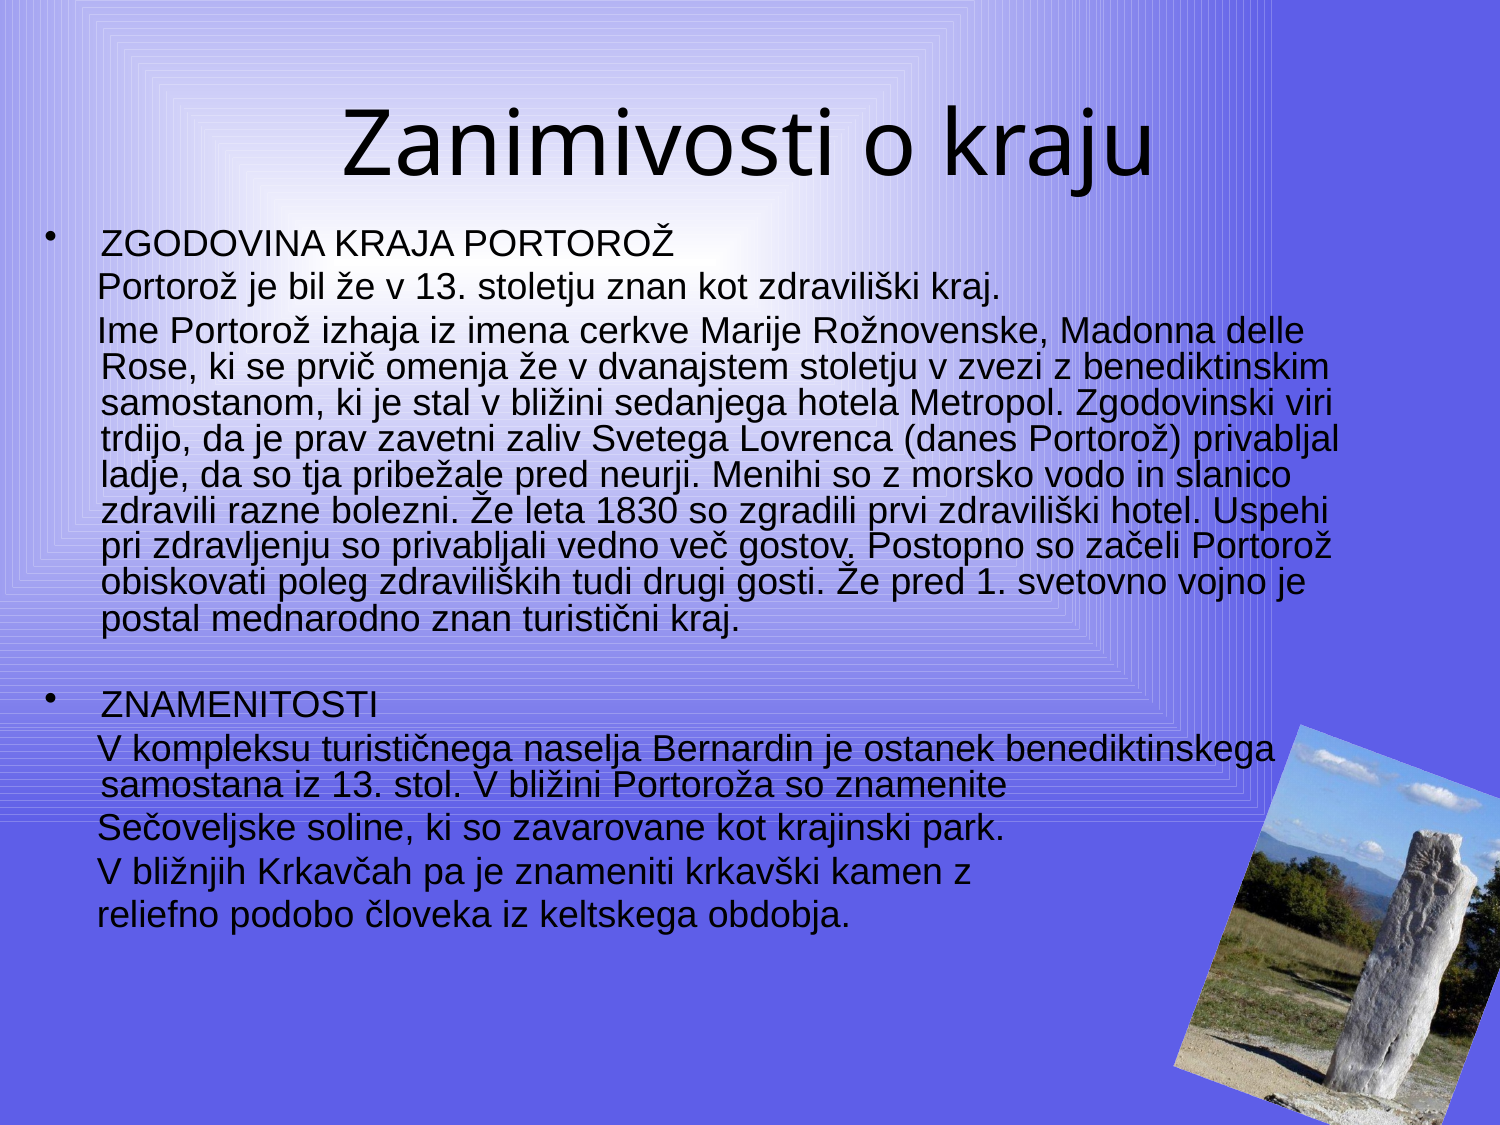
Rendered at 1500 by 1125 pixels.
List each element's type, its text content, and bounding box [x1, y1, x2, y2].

picture [1173, 724, 1500, 1125]
list ZGODOVINA KRAJA PORTOROŽ Portorož je bil že v 13. stoletju znan kot zdraviliški kraj. Ime Portorož izhaja iz imena cerkve Marije Rožnovenske, Madonna delle Rose, ki se prvič omenja že v dvanajstem stoletju v zvezi z benediktinskim samostanom, ki je stal v bližini sedanjega hotela Metropol. Zgodovinski viri trdijo, da je prav zavetni zaliv Svetega Lovrenca (danes Portorož) privabljal ladje, da so tja pribežale pred neurji. Menihi so z morsko vodo in slanico zdravili razne bolezni. Že leta 1830 so zgradili prvi zdraviliški hotel. Uspehi pri zdravljenju so privabljali vedno več gostov. Postopno so začeli Portorož obiskovati poleg zdraviliških tudi drugi gosti. Že pred 1. svetovno vojno je postal mednarodno znan turistični kraj. ZNAMENITOSTI V kompleksu turističnega naselja Bernardin je ostanek benediktinskega samostana iz 13. stol. V bližini Portoroža so znamenite Sečoveljske soline, ki so zavarovane kot krajinski park. V bližnjih Krkavčah pa je znameniti krkavški kamen z reliefno podobo človeka iz keltskega obdobja. [29, 220, 1380, 963]
title Zanimivosti o kraju [75, 45, 1425, 233]
